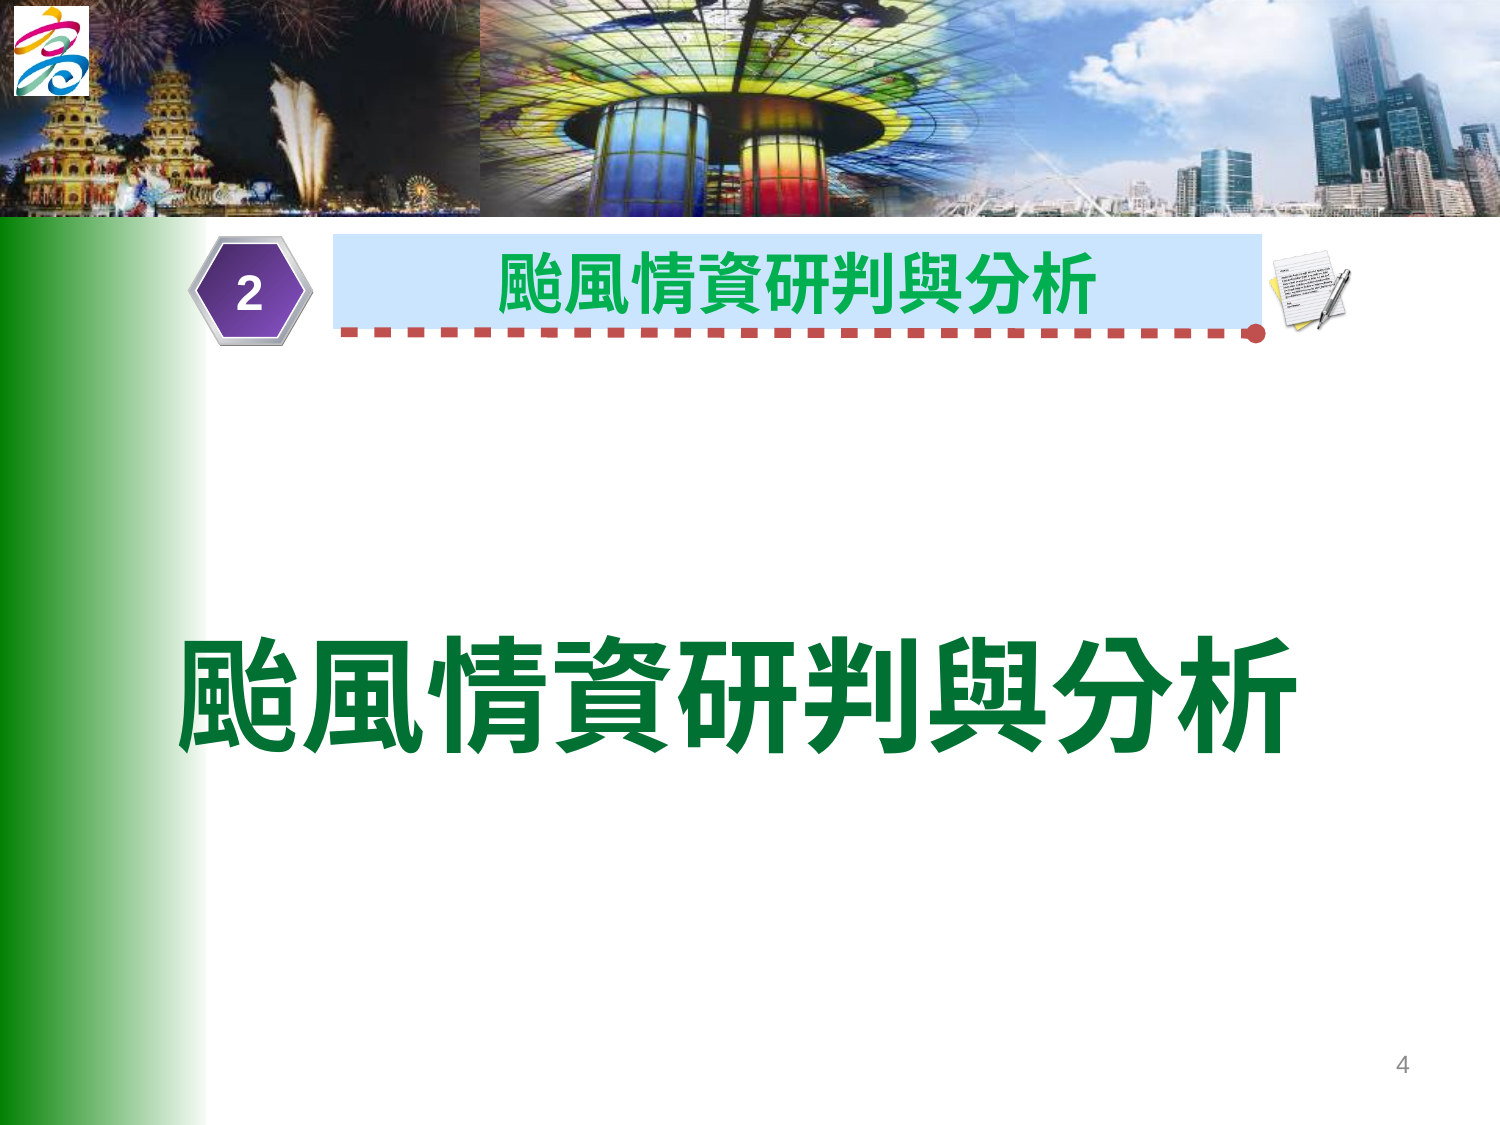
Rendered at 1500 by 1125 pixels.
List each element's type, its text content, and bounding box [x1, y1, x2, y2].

slide_number <編號> [1352, 1024, 1425, 1103]
text_box 2 [220, 253, 279, 328]
text_box 颱風情資研判與分析 [333, 234, 1263, 329]
title 颱風情資研判與分析 [88, 385, 1388, 1000]
text_box [188, 236, 314, 346]
picture [0, 0, 1500, 217]
picture [1268, 249, 1352, 333]
